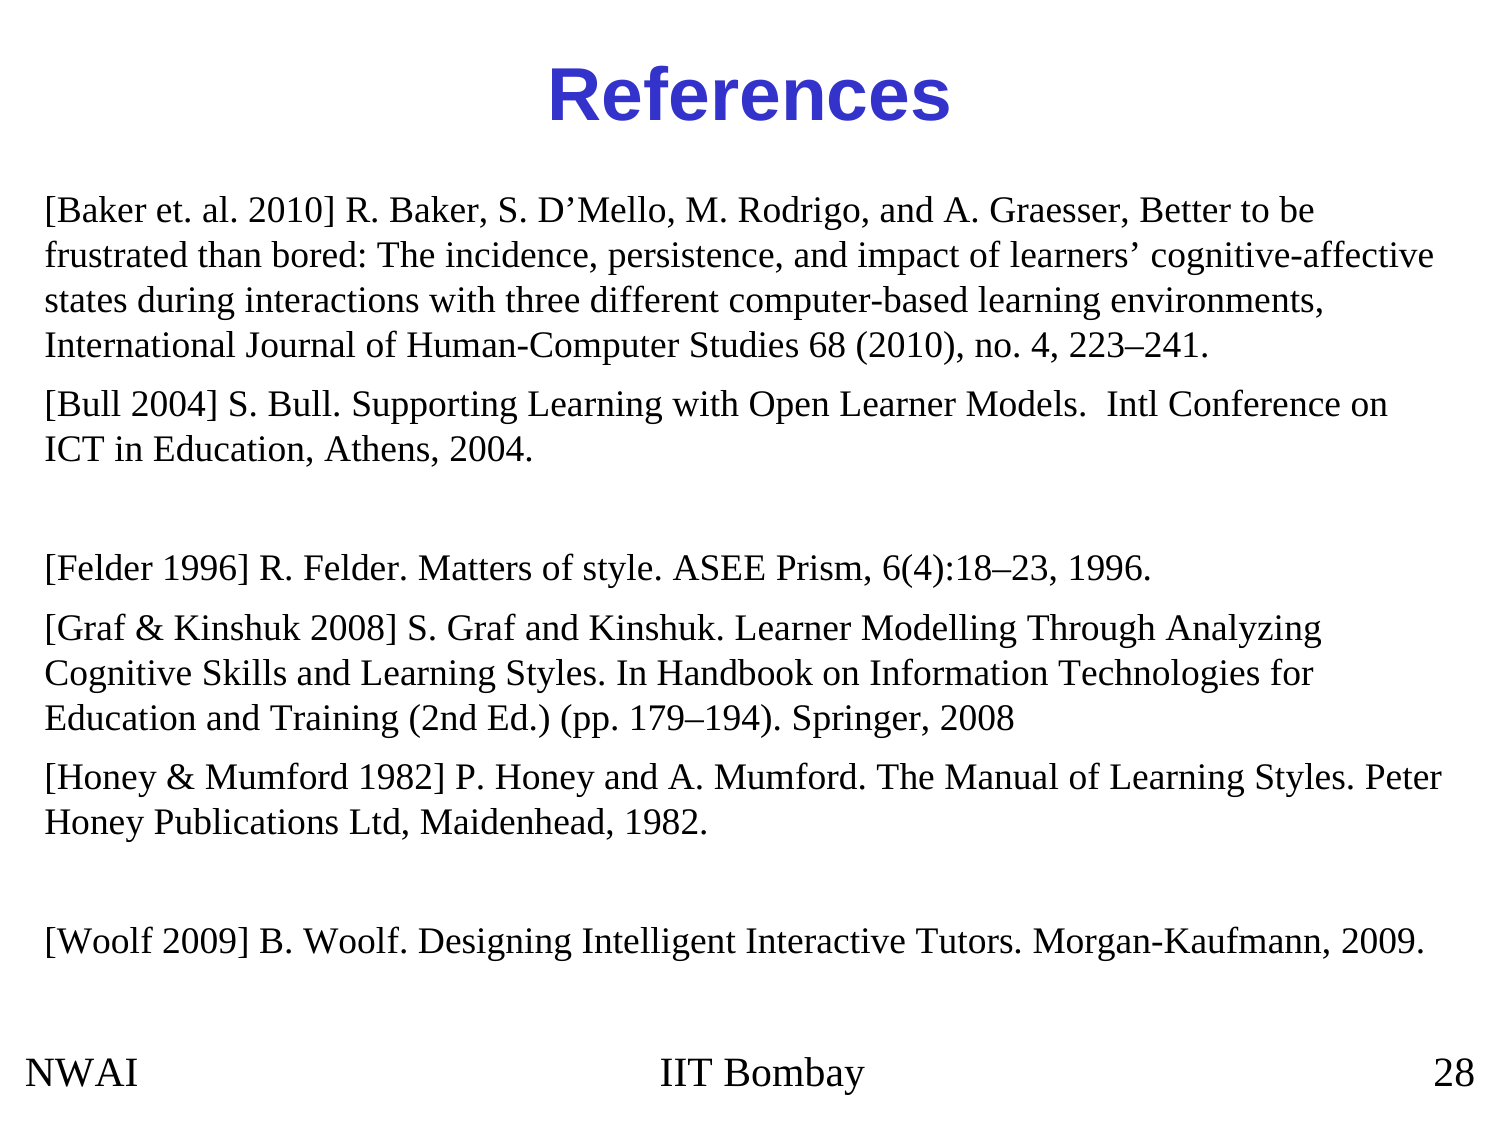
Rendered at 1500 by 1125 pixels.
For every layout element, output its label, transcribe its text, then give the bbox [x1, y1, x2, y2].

list [Baker et. al. 2010] R. Baker, S. D’Mello, M. Rodrigo, and A. Graesser, Better to be frustrated than bored: The incidence, persistence, and impact of learners’ cognitive-affective states during interactions with three different computer-based learning environments, International Journal of Human-Computer Studies 68 (2010), no. 4, 223–241. [Bull 2004] S. Bull. Supporting Learning with Open Learner Models. Intl Conference on ICT in Education, Athens, 2004. [Felder 1996] R. Felder. Matters of style. ASEE Prism, 6(4):18–23, 1996. [Graf & Kinshuk 2008] S. Graf and Kinshuk. Learner Modelling Through Analyzing Cognitive Skills and Learning Styles. In Handbook on Information Technologies for Education and Training (2nd Ed.) (pp. 179–194). Springer, 2008 [Honey & Mumford 1982] P. Honey and A. Mumford. The Manual of Learning Styles. Peter Honey Publications Ltd, Maidenhead, 1982. [Woolf 2009] B. Woolf. Designing Intelligent Interactive Tutors. Morgan-Kaufmann, 2009. [29, 177, 1463, 1038]
title References [37, 14, 1463, 166]
